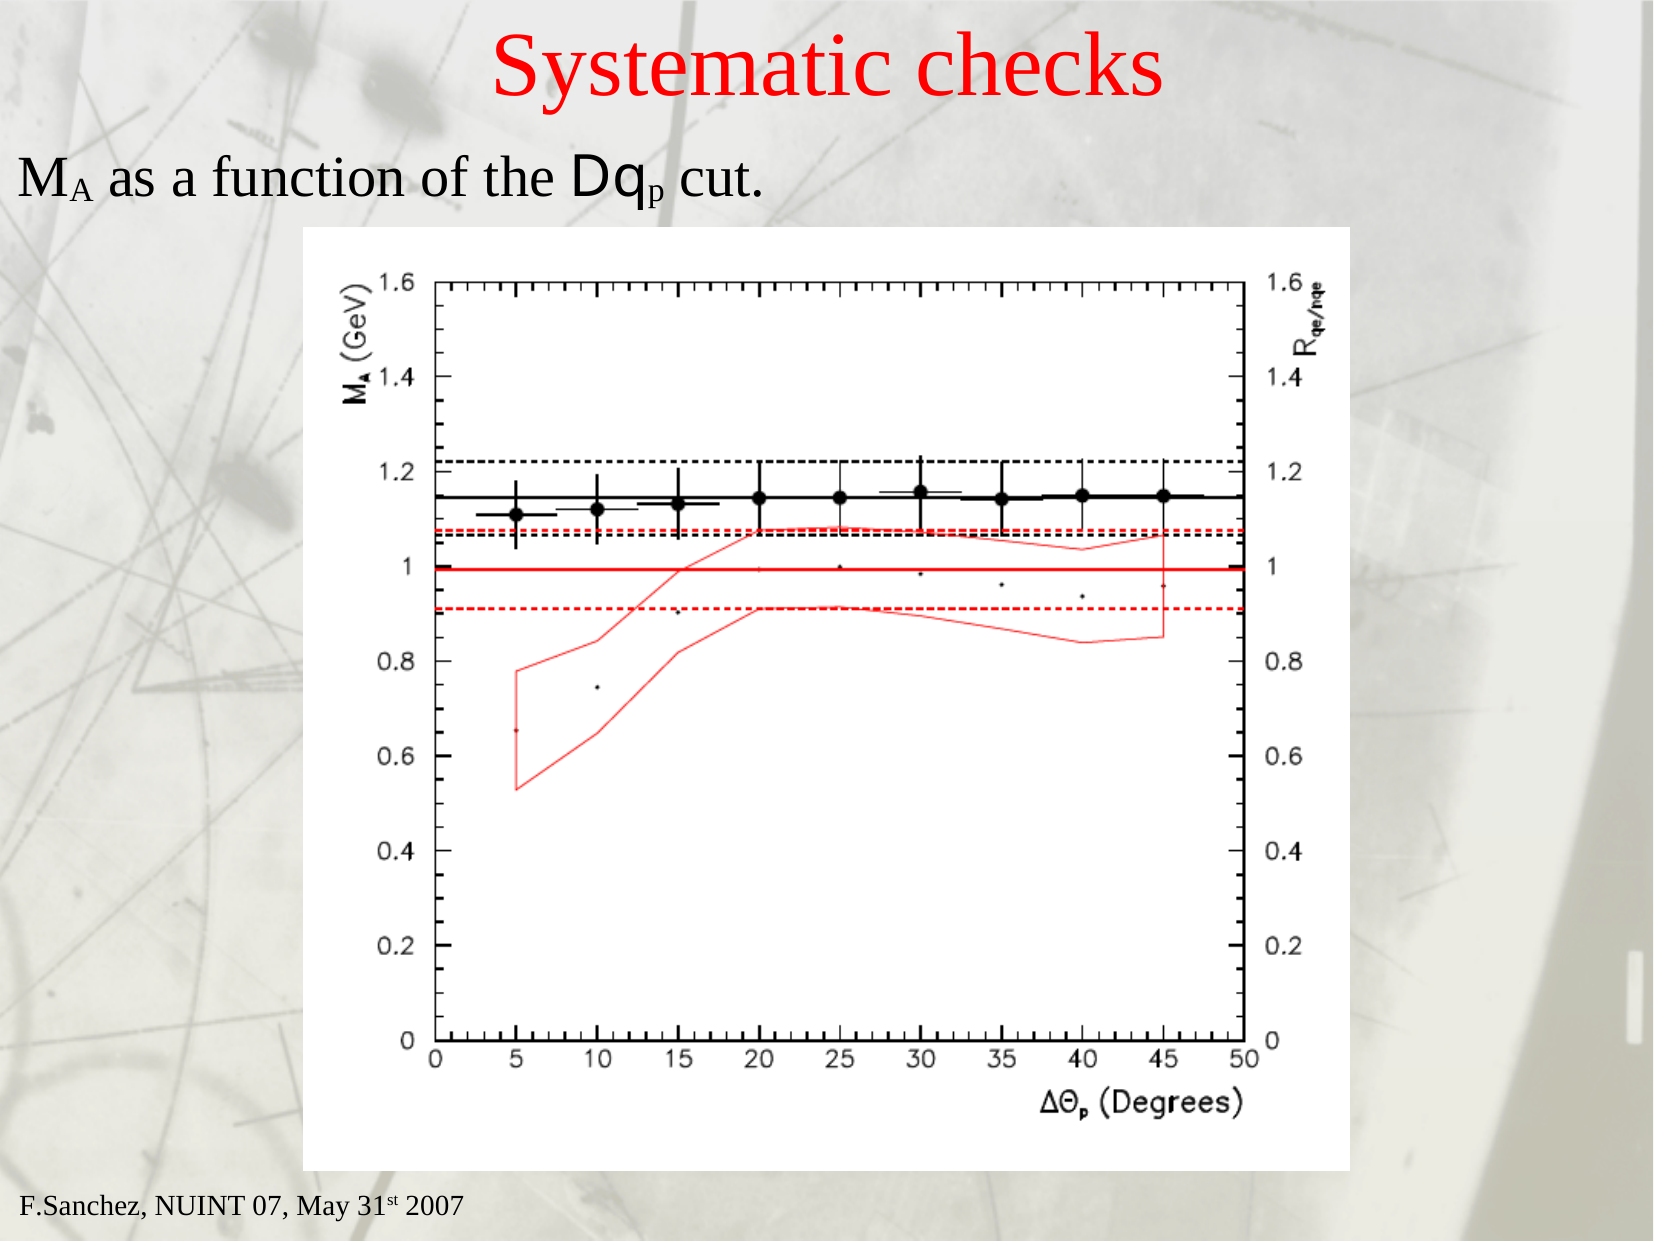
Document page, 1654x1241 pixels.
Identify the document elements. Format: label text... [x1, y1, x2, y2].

title Systematic checks [84, 0, 1573, 130]
picture [0, 0, 1654, 1241]
list MA as a function of the Dqp cut. [0, 134, 1534, 230]
